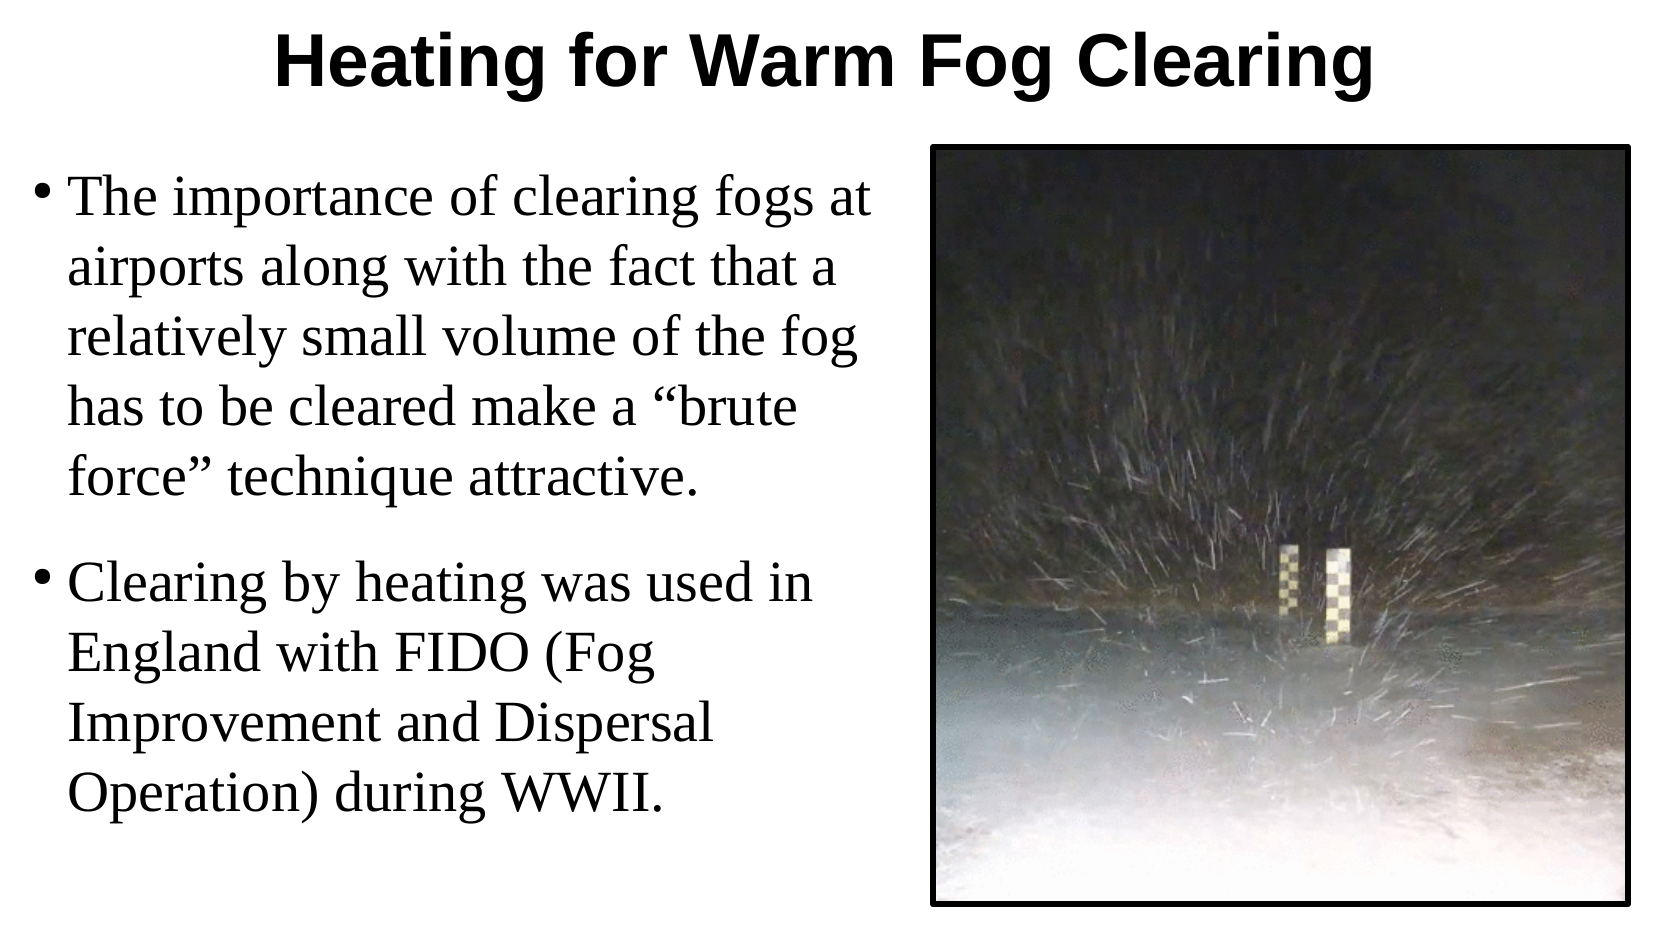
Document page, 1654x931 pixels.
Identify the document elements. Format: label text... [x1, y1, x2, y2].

title Heating for Warm Fog Clearing [0, 5, 1654, 107]
picture [936, 149, 1626, 902]
text_box The importance of clearing fogs at airports along with the fact that a relatively small volume of the fog has to be cleared make a “brute force” technique attractive. Clearing by heating was used in England with FIDO (Fog Improvement and Dispersal Operation) during WWII. [4, 149, 901, 831]
